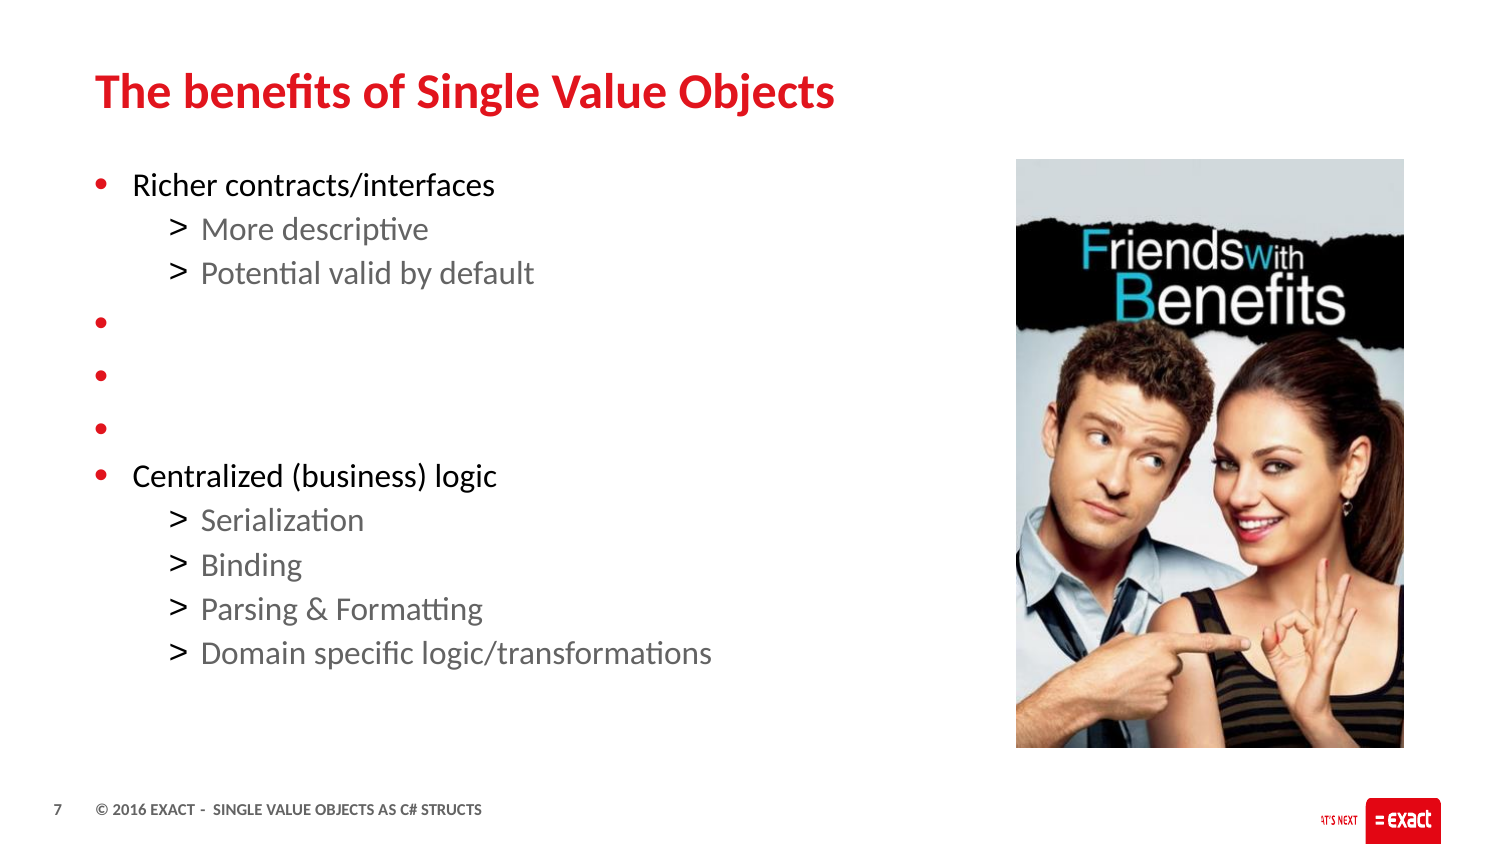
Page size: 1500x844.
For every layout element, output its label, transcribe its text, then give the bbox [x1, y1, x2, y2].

text_box - Single Value Objects as C# structs [185, 786, 826, 832]
text_box [38, 786, 96, 832]
picture [1016, 159, 1404, 748]
title The benefits of Single Value Objects [79, 62, 1421, 128]
list Richer contracts/interfaces More descriptive Potential valid by default Centralized (business) logic Serialization Binding Parsing & Formatting Domain specific logic/transformations [79, 159, 953, 755]
